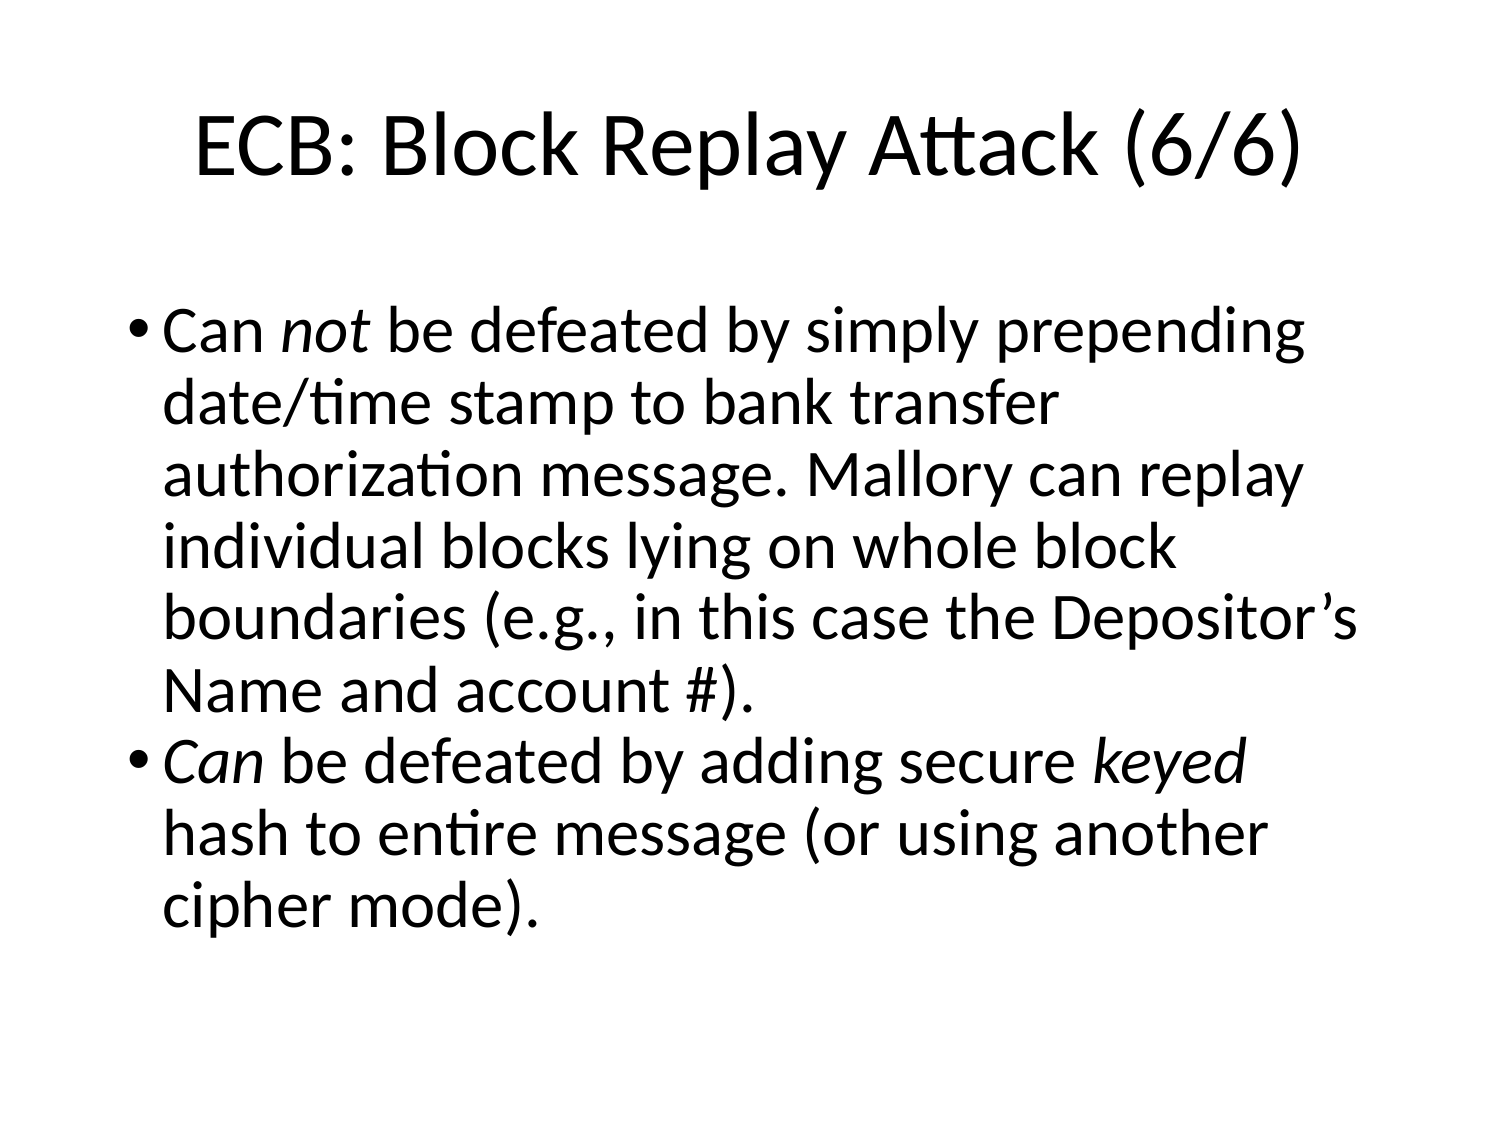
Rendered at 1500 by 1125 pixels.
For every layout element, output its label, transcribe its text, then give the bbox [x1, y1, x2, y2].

text_box Can not be defeated by simply prepending date/time stamp to bank transfer authorization message. Mallory can replay individual blocks lying on whole block boundaries (e.g., in this case the Depositor’s Name and account #). Can be defeated by adding secure keyed hash to entire message (or using another cipher mode). [112, 287, 1388, 1025]
text_box ECB: Block Replay Attack (6/6) [75, 45, 1425, 233]
